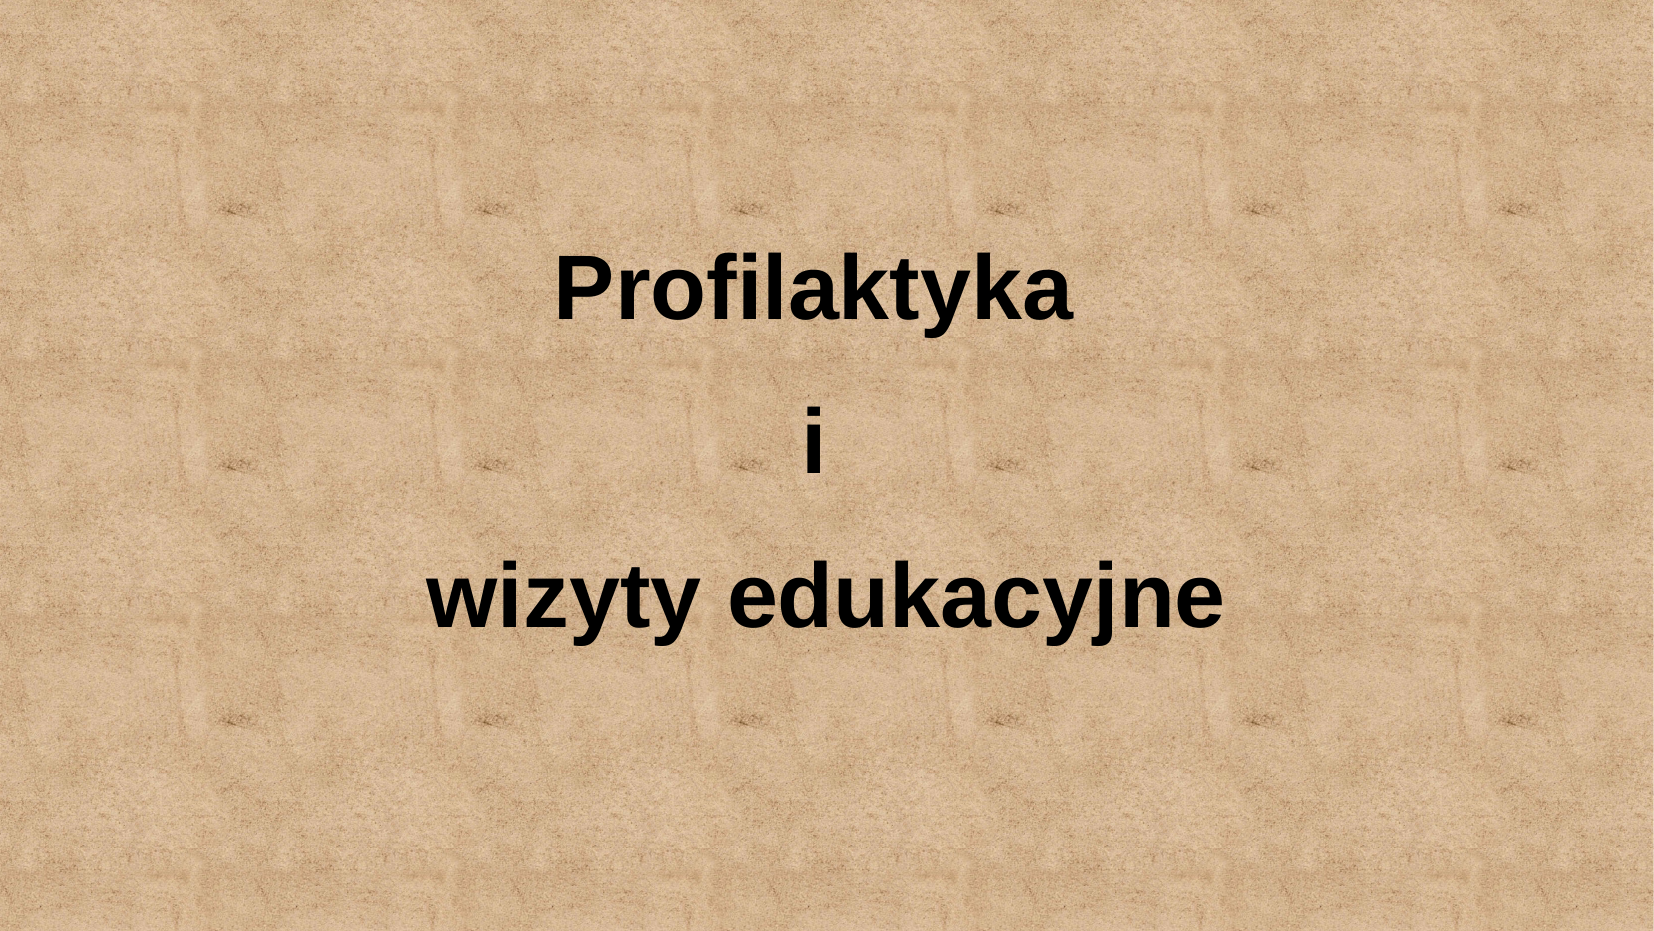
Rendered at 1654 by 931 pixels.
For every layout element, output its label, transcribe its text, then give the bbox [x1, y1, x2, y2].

picture [0, 0, 1654, 931]
title Profilaktyka i wizyty edukacyjne [82, 37, 1571, 796]
